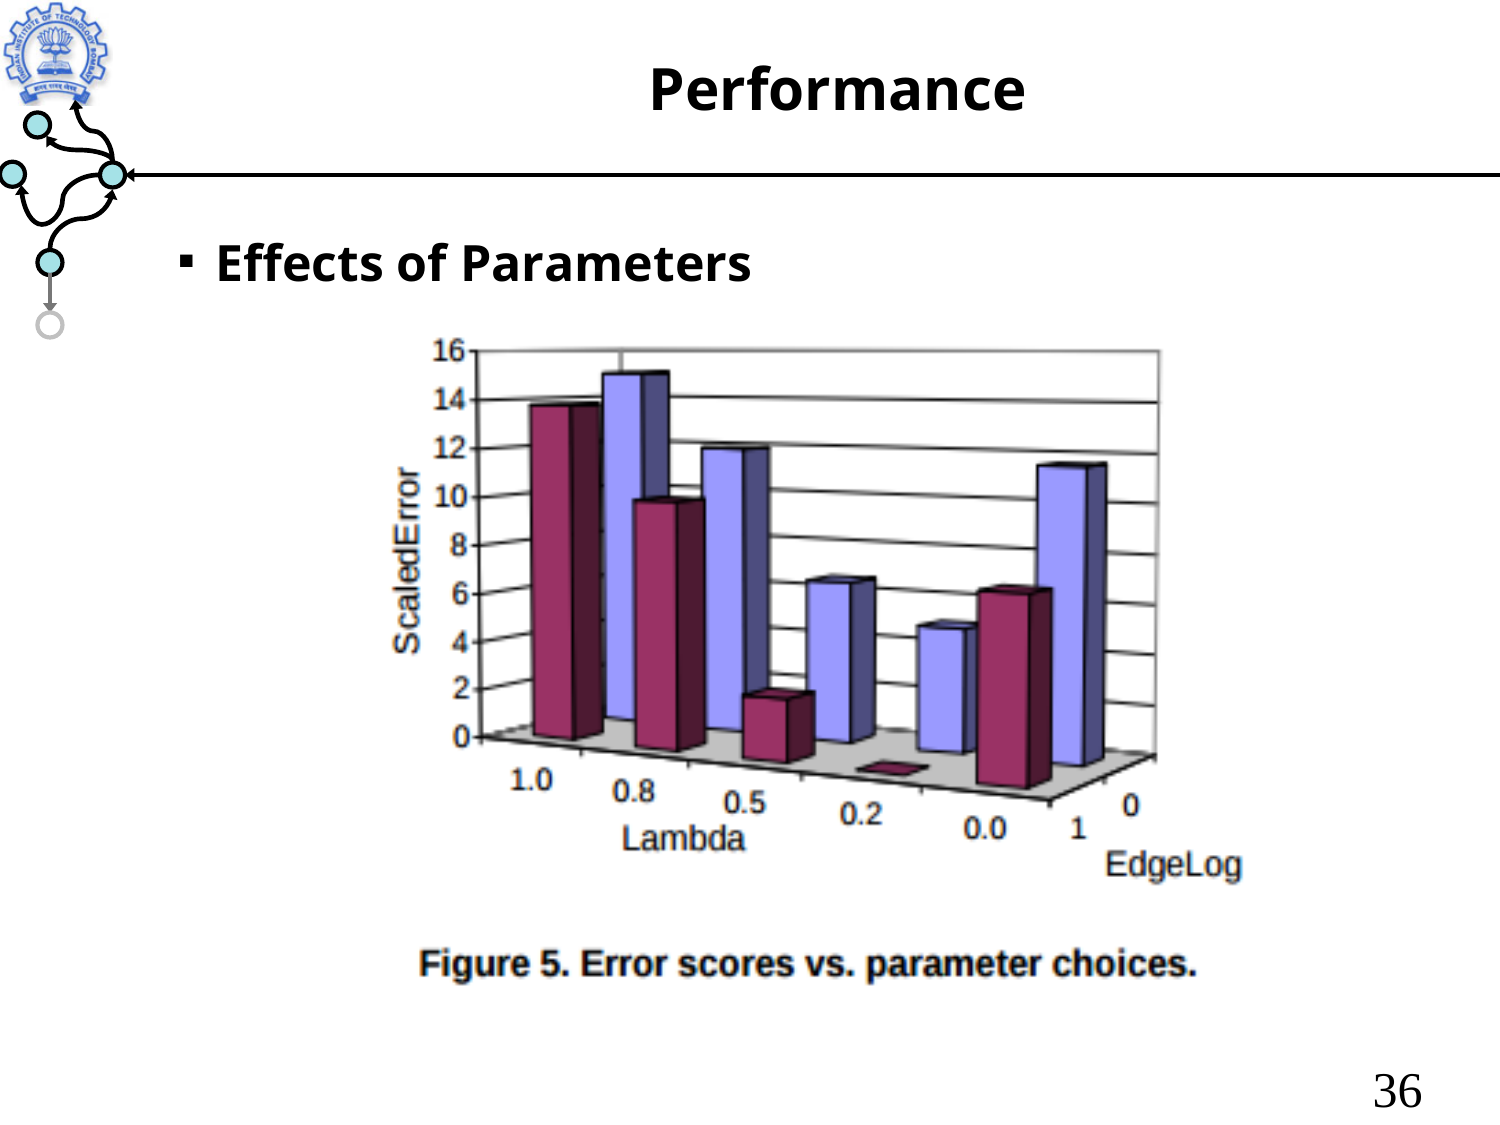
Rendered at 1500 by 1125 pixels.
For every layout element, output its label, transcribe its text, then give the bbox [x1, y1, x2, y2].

text_box Effects of Parameters [165, 224, 910, 300]
picture [330, 259, 1312, 1040]
picture [0, 0, 113, 106]
title Performance [200, 12, 1476, 163]
